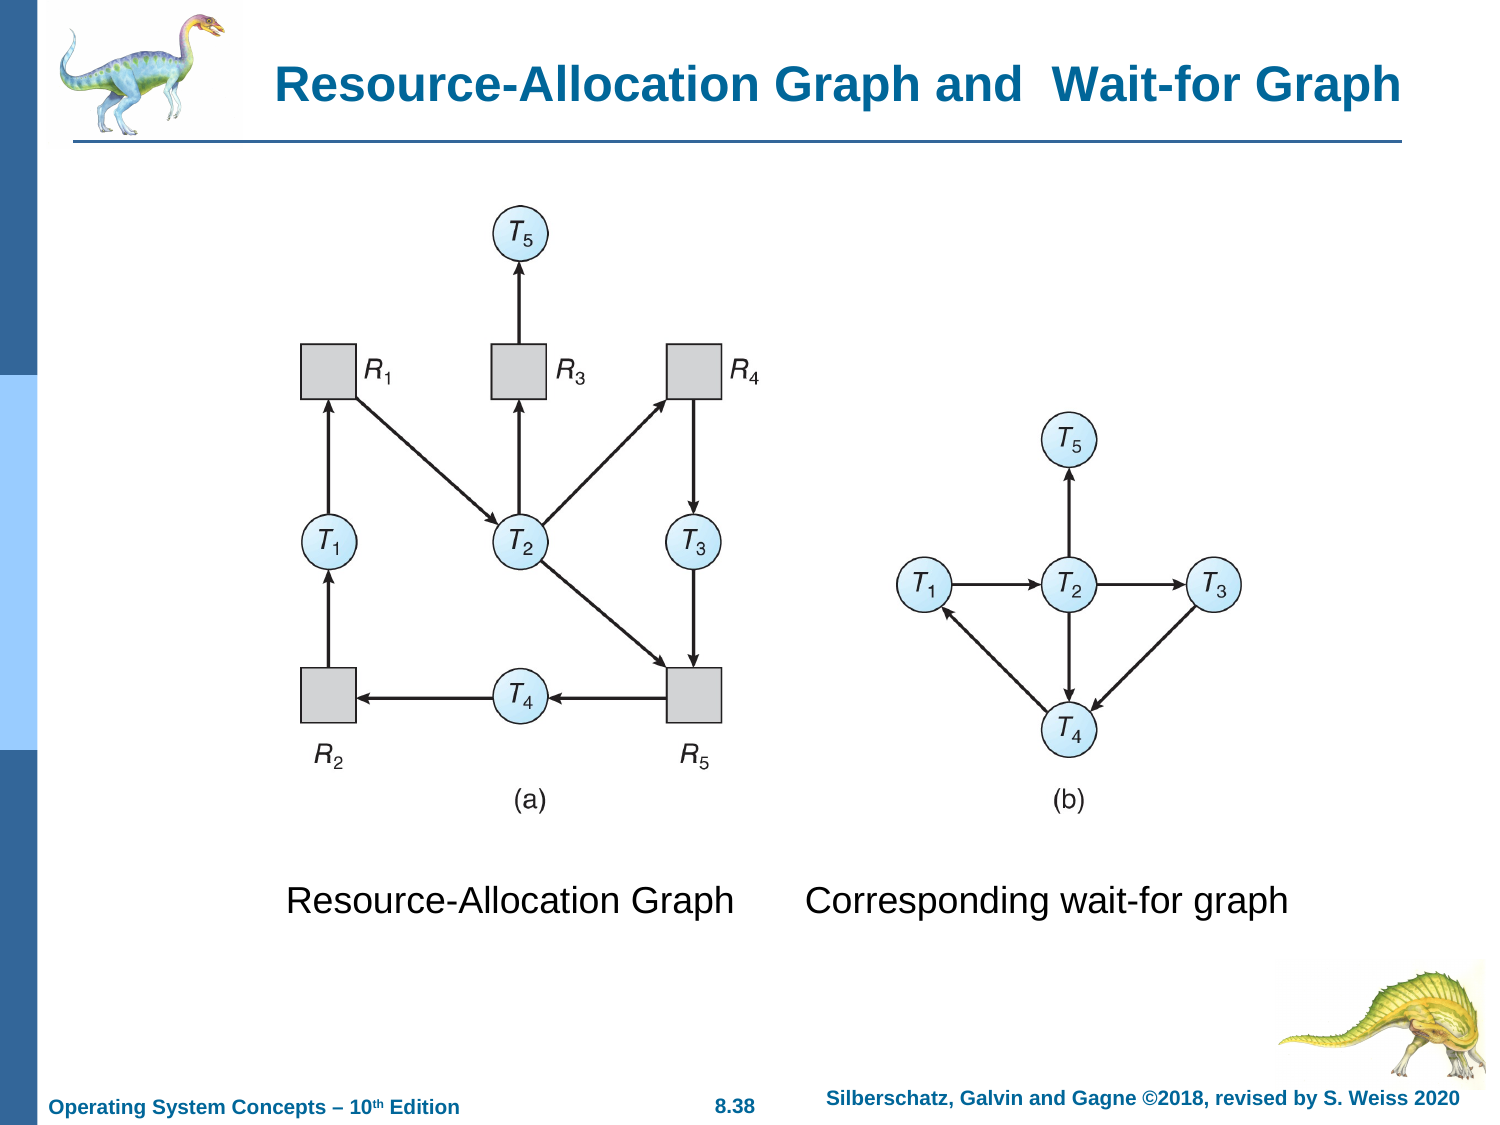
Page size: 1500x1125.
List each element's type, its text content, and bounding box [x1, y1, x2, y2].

picture [46, 0, 243, 149]
title Resource-Allocation Graph and Wait-for Graph [202, 43, 1475, 119]
text_box Resource-Allocation Graph [271, 868, 750, 929]
picture [300, 205, 1242, 814]
picture [1275, 959, 1486, 1095]
text_box Corresponding wait-for graph [789, 868, 1304, 929]
